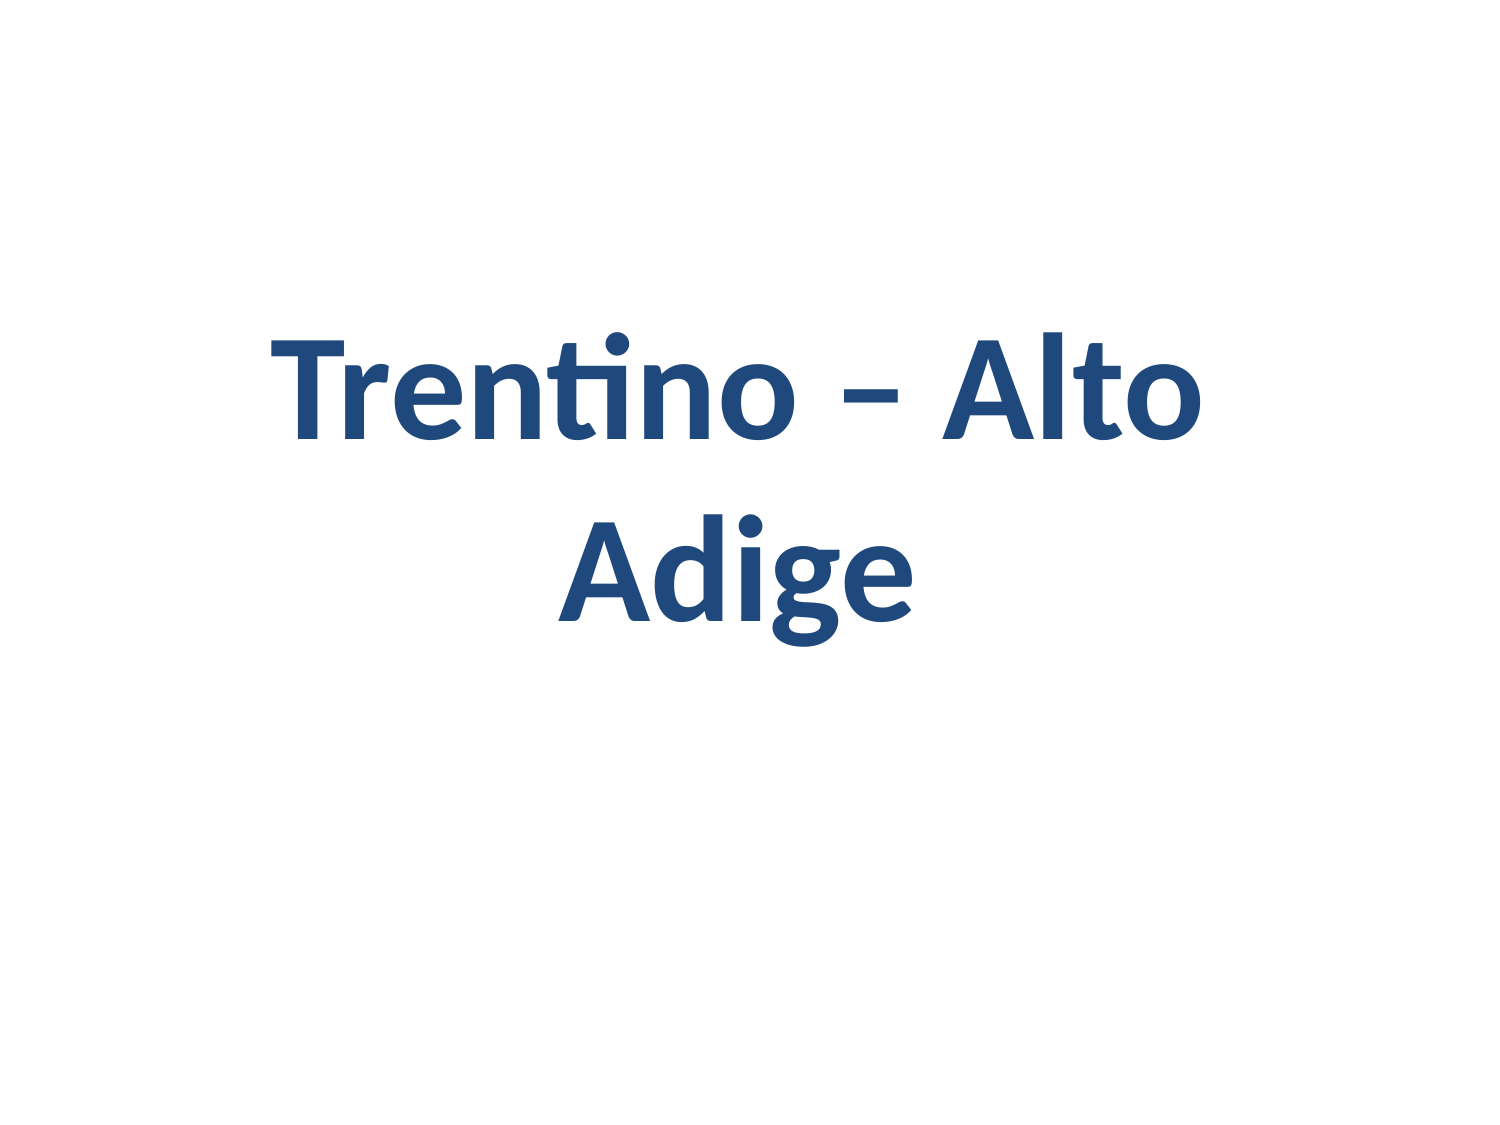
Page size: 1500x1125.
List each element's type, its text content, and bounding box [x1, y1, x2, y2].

title Trentino – Alto Adige [100, 278, 1376, 752]
